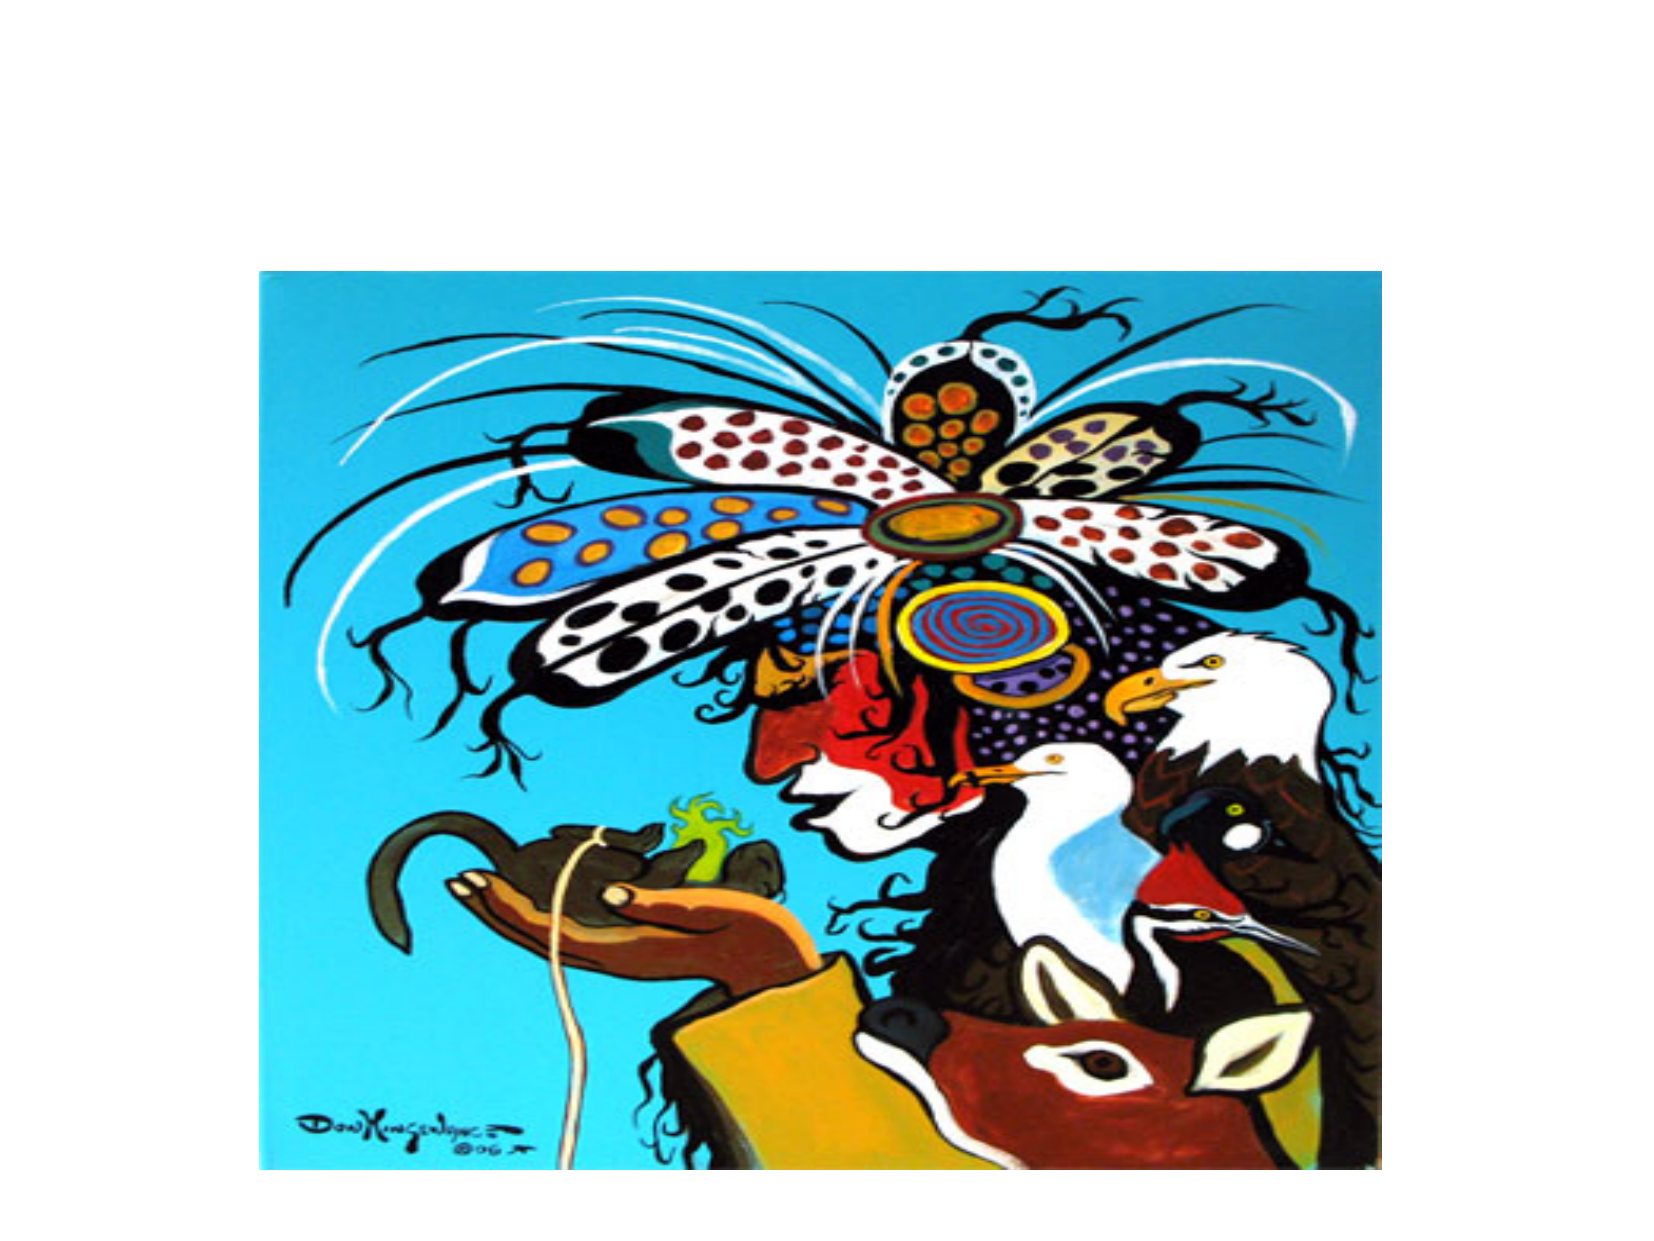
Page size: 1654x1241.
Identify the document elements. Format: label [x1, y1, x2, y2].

picture [259, 271, 1382, 1170]
